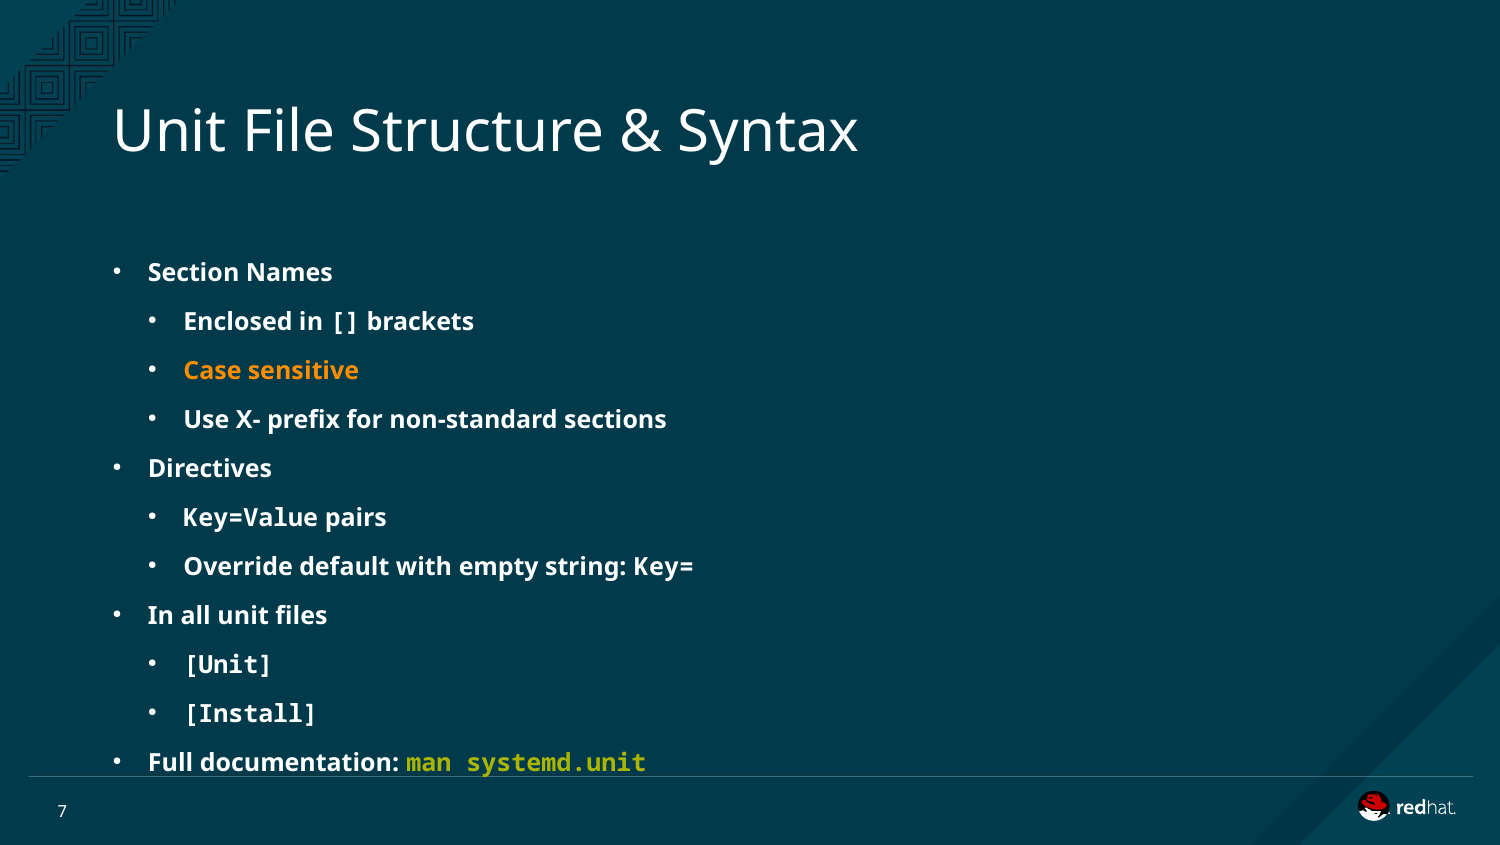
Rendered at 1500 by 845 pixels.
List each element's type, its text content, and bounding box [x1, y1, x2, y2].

text_box Section Names Enclosed in [] brackets Case sensitive Use X- prefix for non-standard sections Directives Key=Value pairs Override default with empty string: Key= In all unit files [Unit] [Install] Full documentation: man systemd.unit [112, 255, 662, 752]
title Unit File Structure & Syntax [112, 0, 1388, 169]
picture [99, 38, 103, 49]
